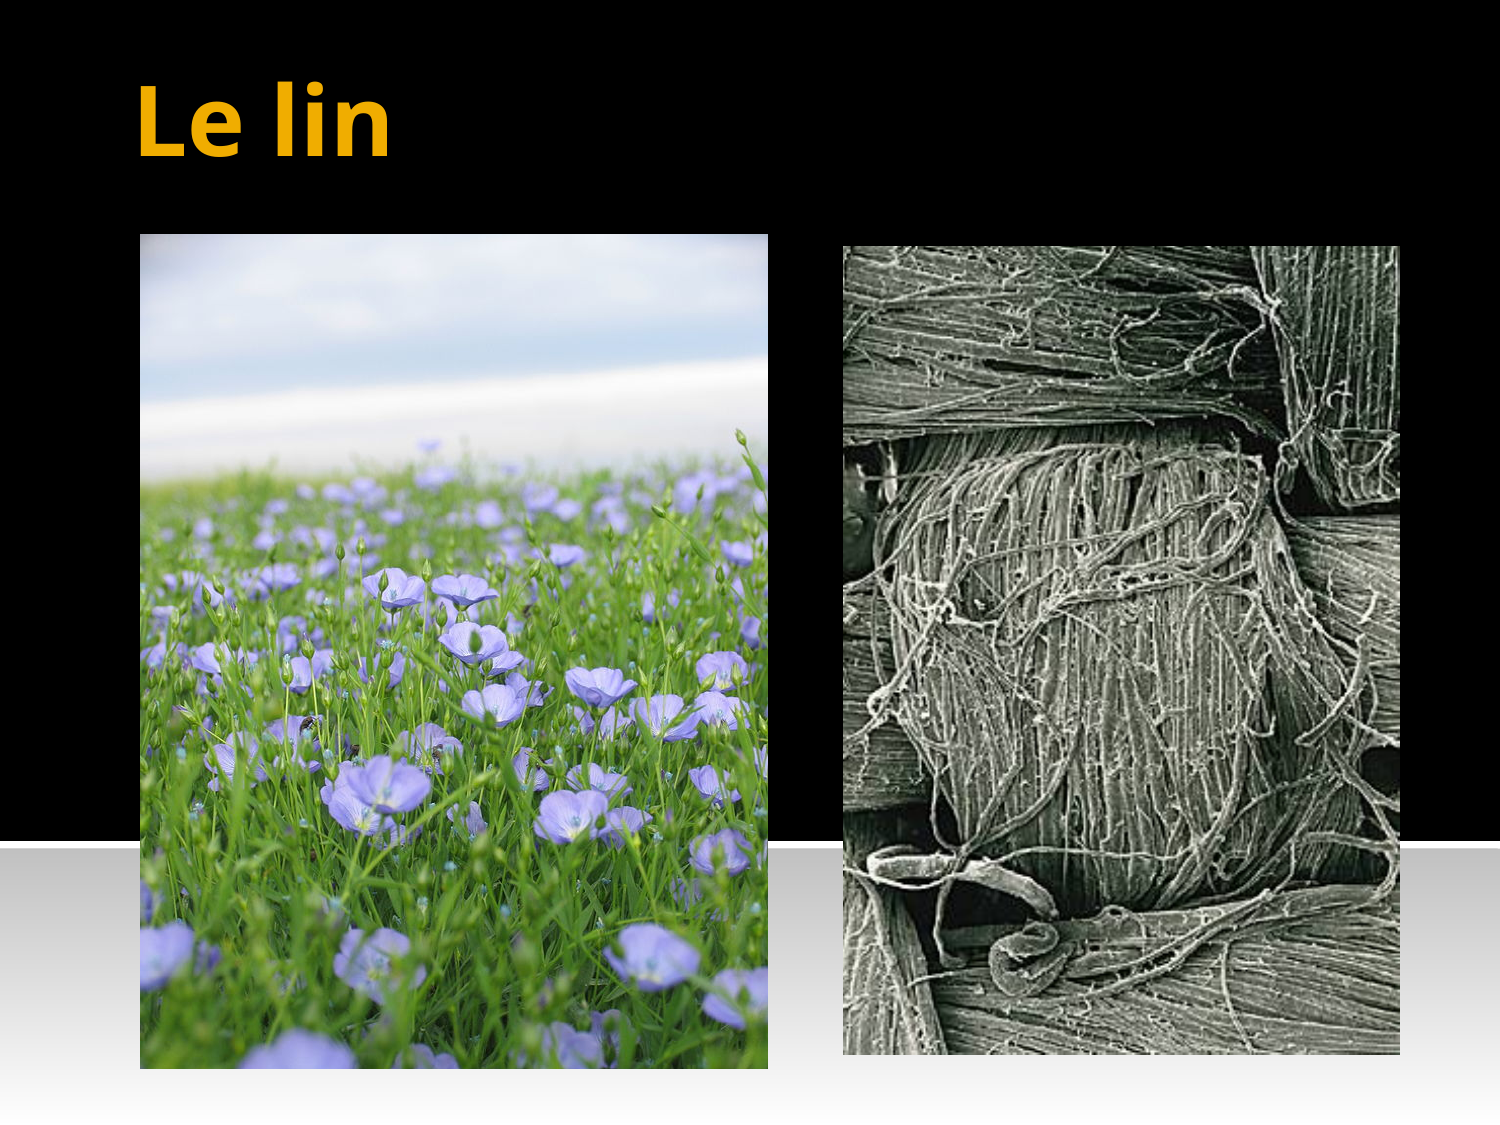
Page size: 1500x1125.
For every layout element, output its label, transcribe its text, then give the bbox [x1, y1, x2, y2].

picture [843, 246, 1400, 1055]
picture [140, 234, 768, 1069]
title Le lin [117, 58, 563, 211]
